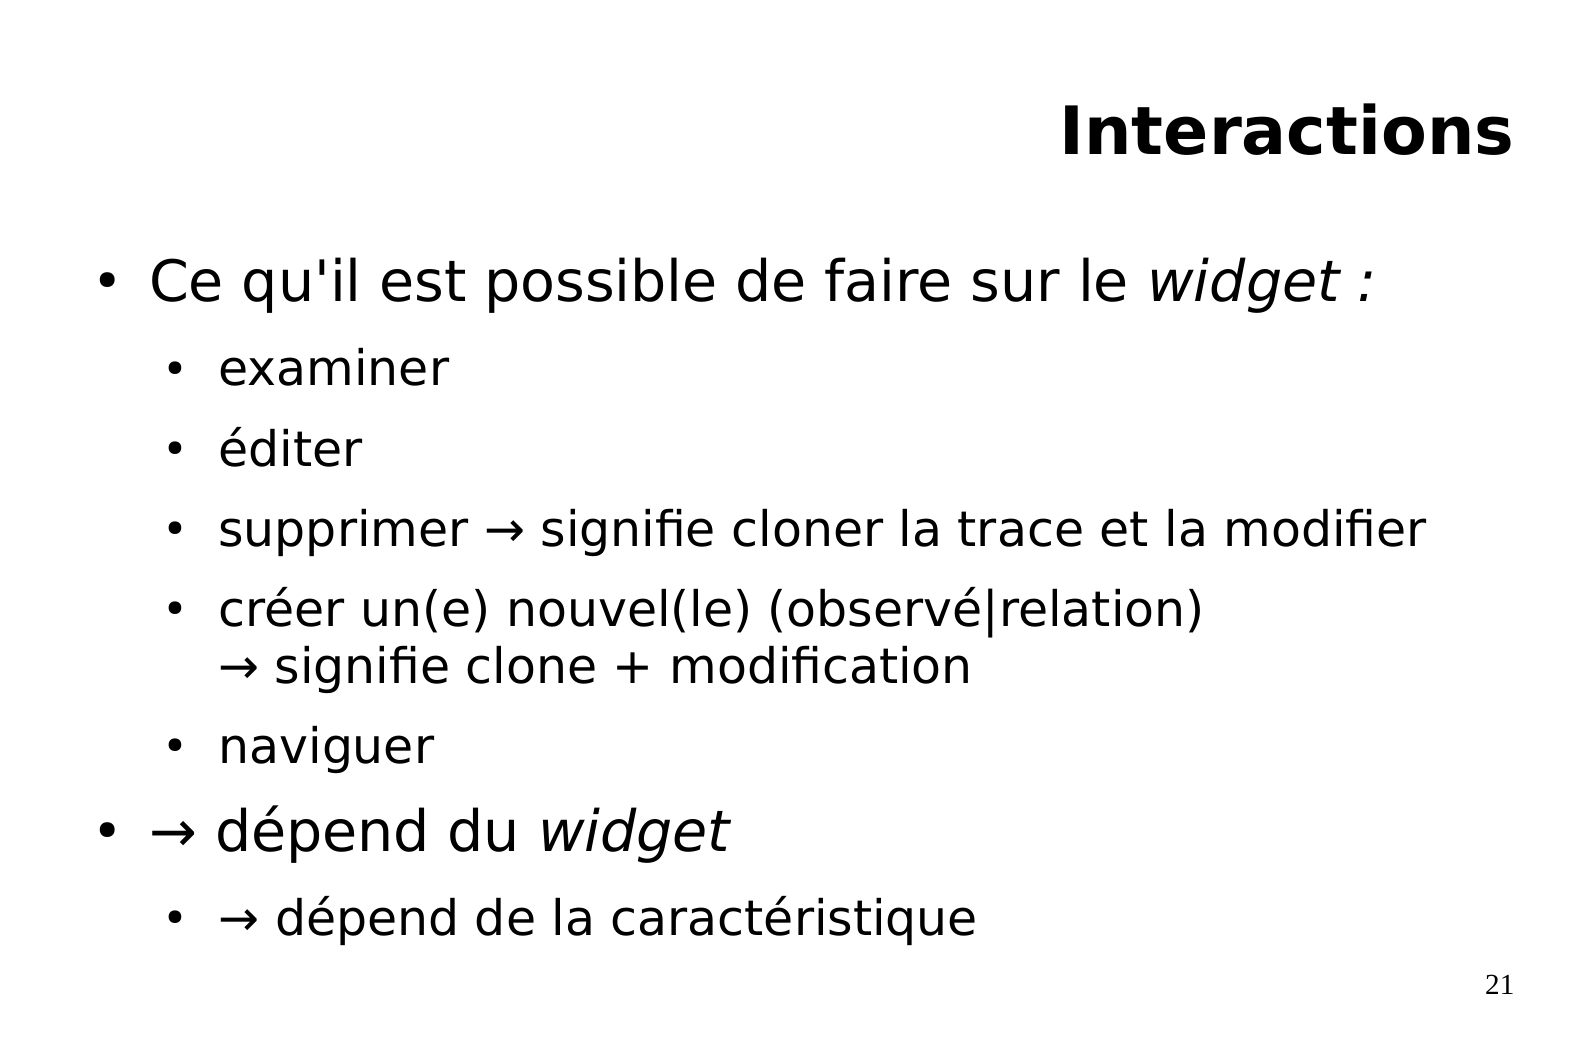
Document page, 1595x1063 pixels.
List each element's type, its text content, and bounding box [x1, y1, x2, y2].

title Interactions [79, 49, 1515, 213]
list Ce qu'il est possible de faire sur le widget : examiner éditer supprimer → signifie cloner la trace et la modifier créer un(e) nouvel(le) (observé|relation) → signifie clone + modification naviguer → dépend du widget → dépend de la caractéristique [79, 248, 1515, 951]
